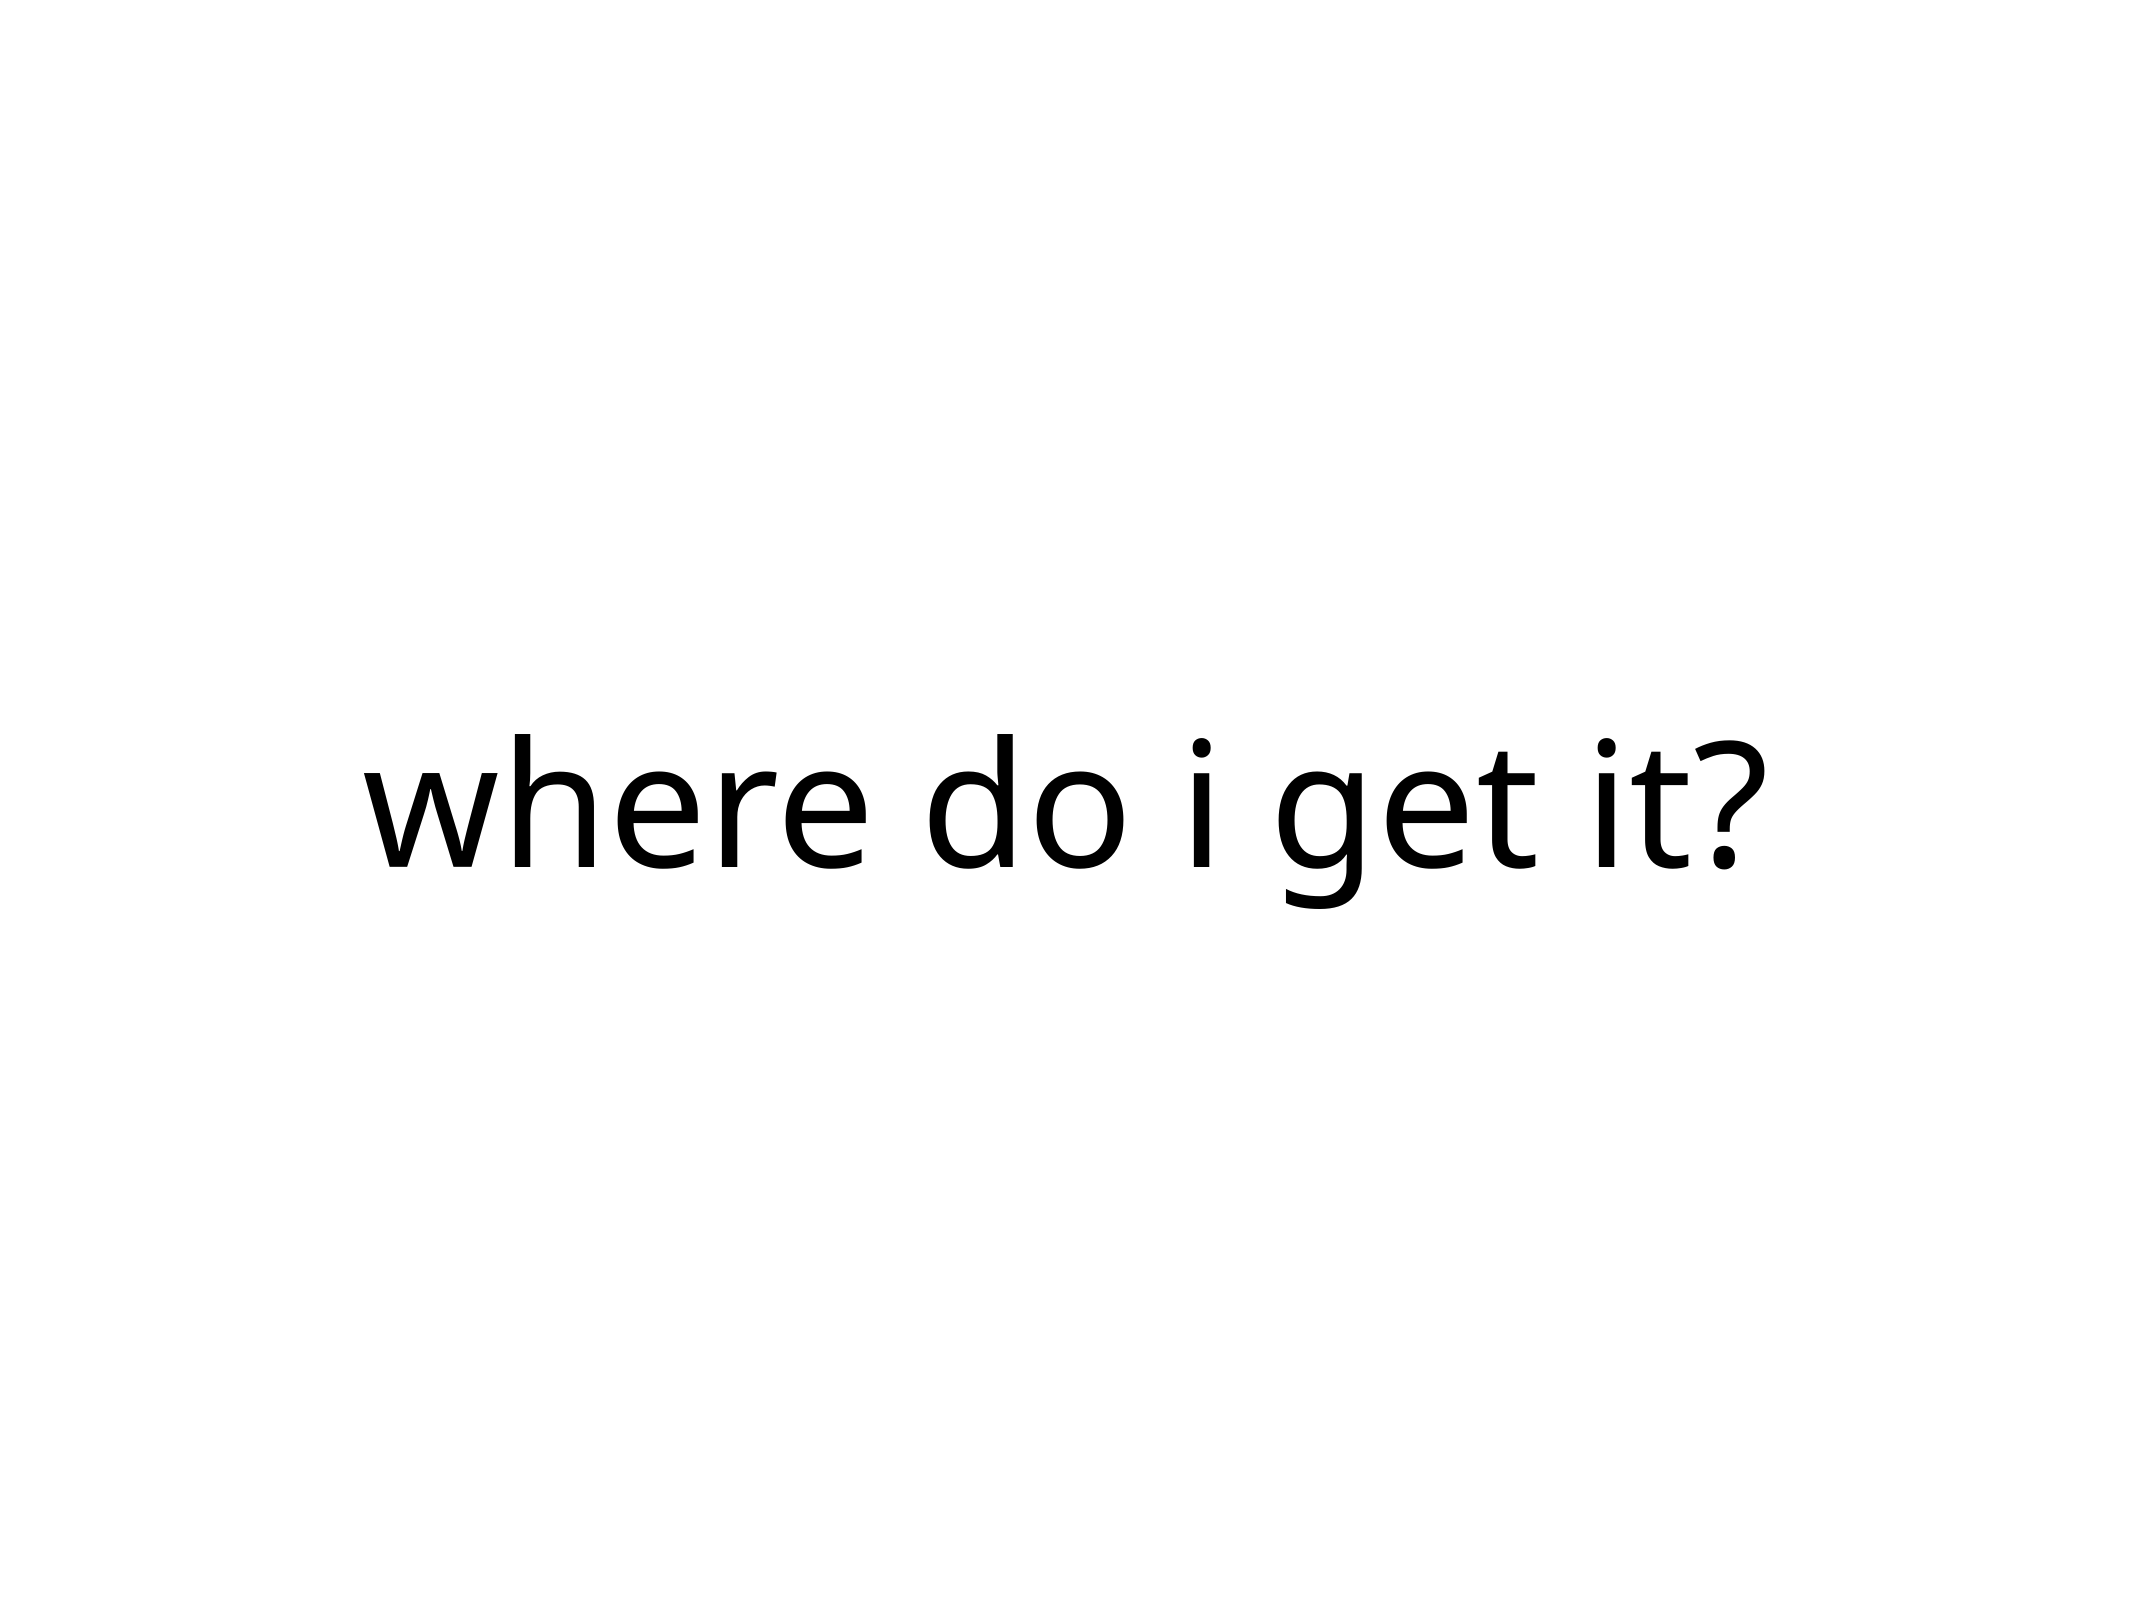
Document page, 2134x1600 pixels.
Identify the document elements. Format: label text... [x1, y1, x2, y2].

title where do i get it? [208, 487, 1925, 1113]
